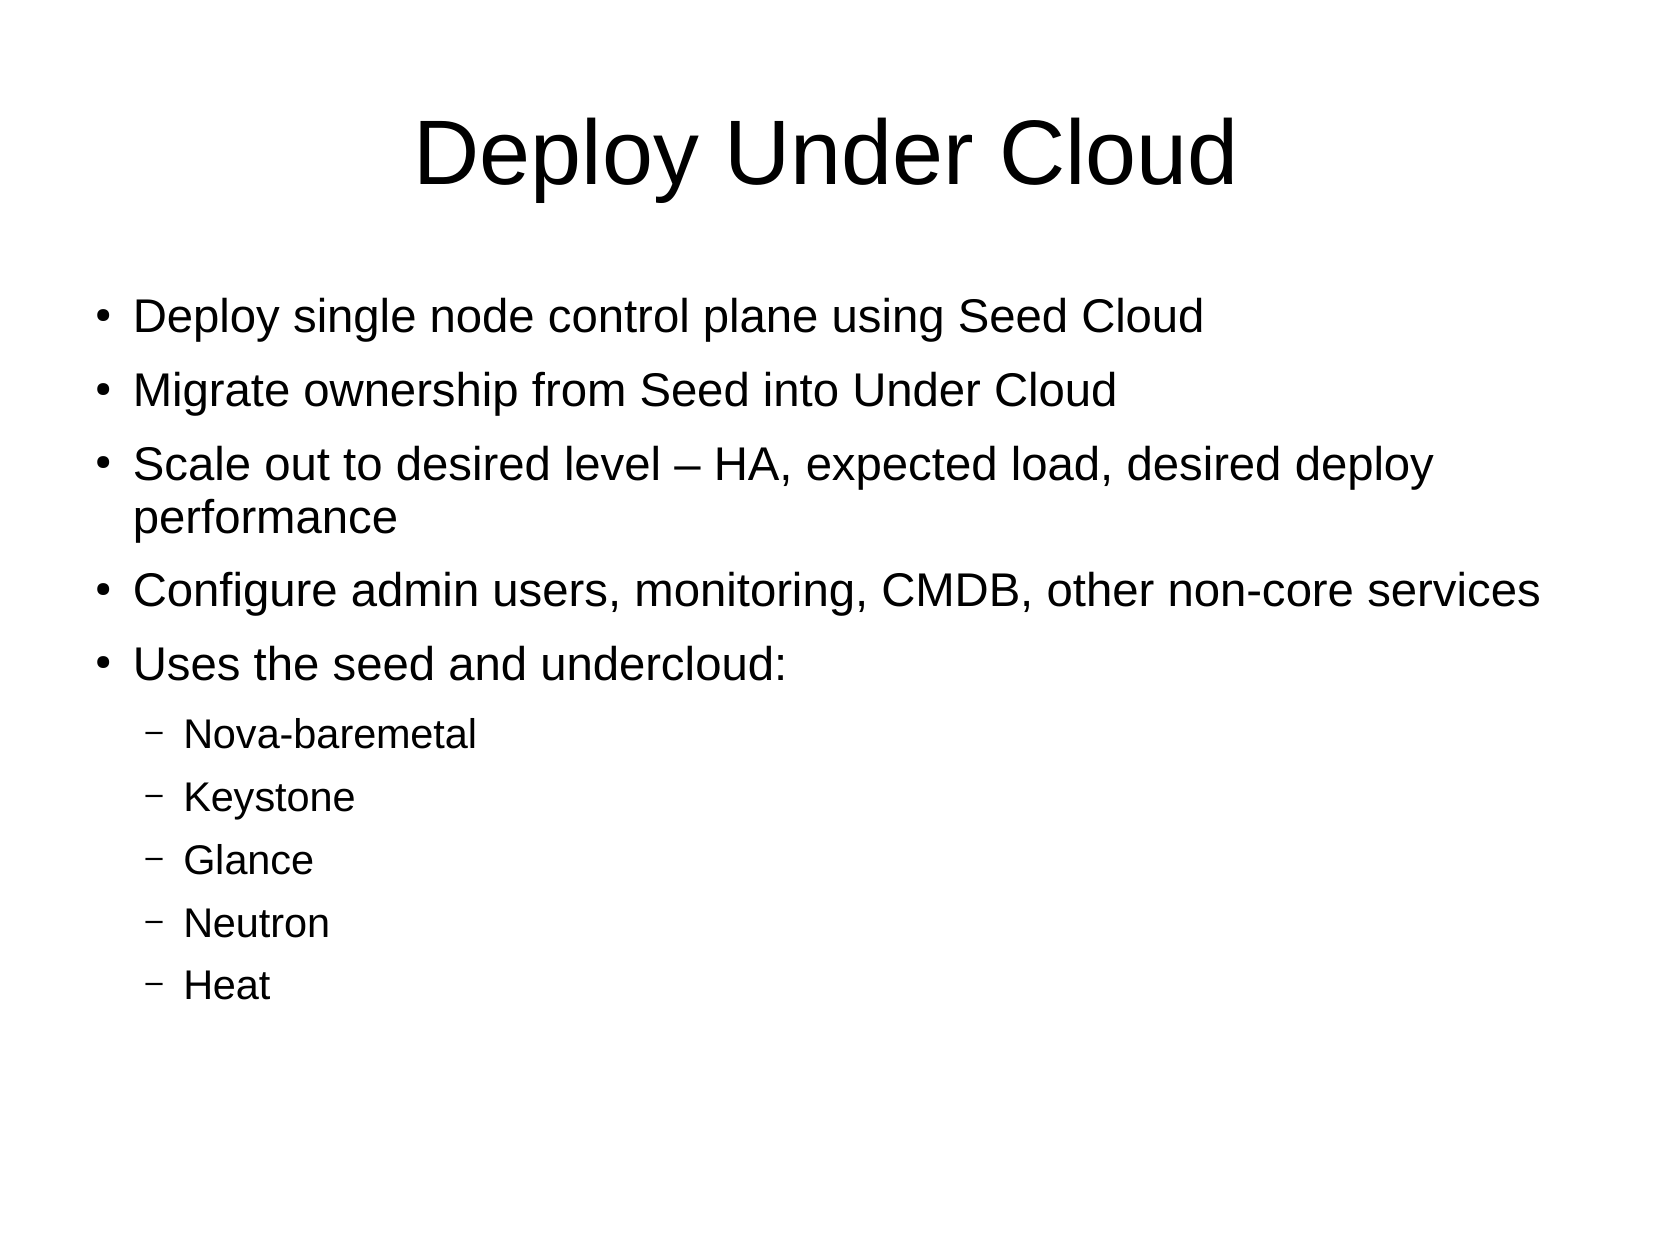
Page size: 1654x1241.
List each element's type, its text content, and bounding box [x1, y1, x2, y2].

title Deploy Under Cloud [82, 49, 1571, 257]
list Deploy single node control plane using Seed Cloud Migrate ownership from Seed into Under Cloud Scale out to desired level – HA, expected load, desired deploy performance Configure admin users, monitoring, CMDB, other non-core services Uses the seed and undercloud: Nova-baremetal Keystone Glance Neutron Heat [82, 290, 1571, 1010]
